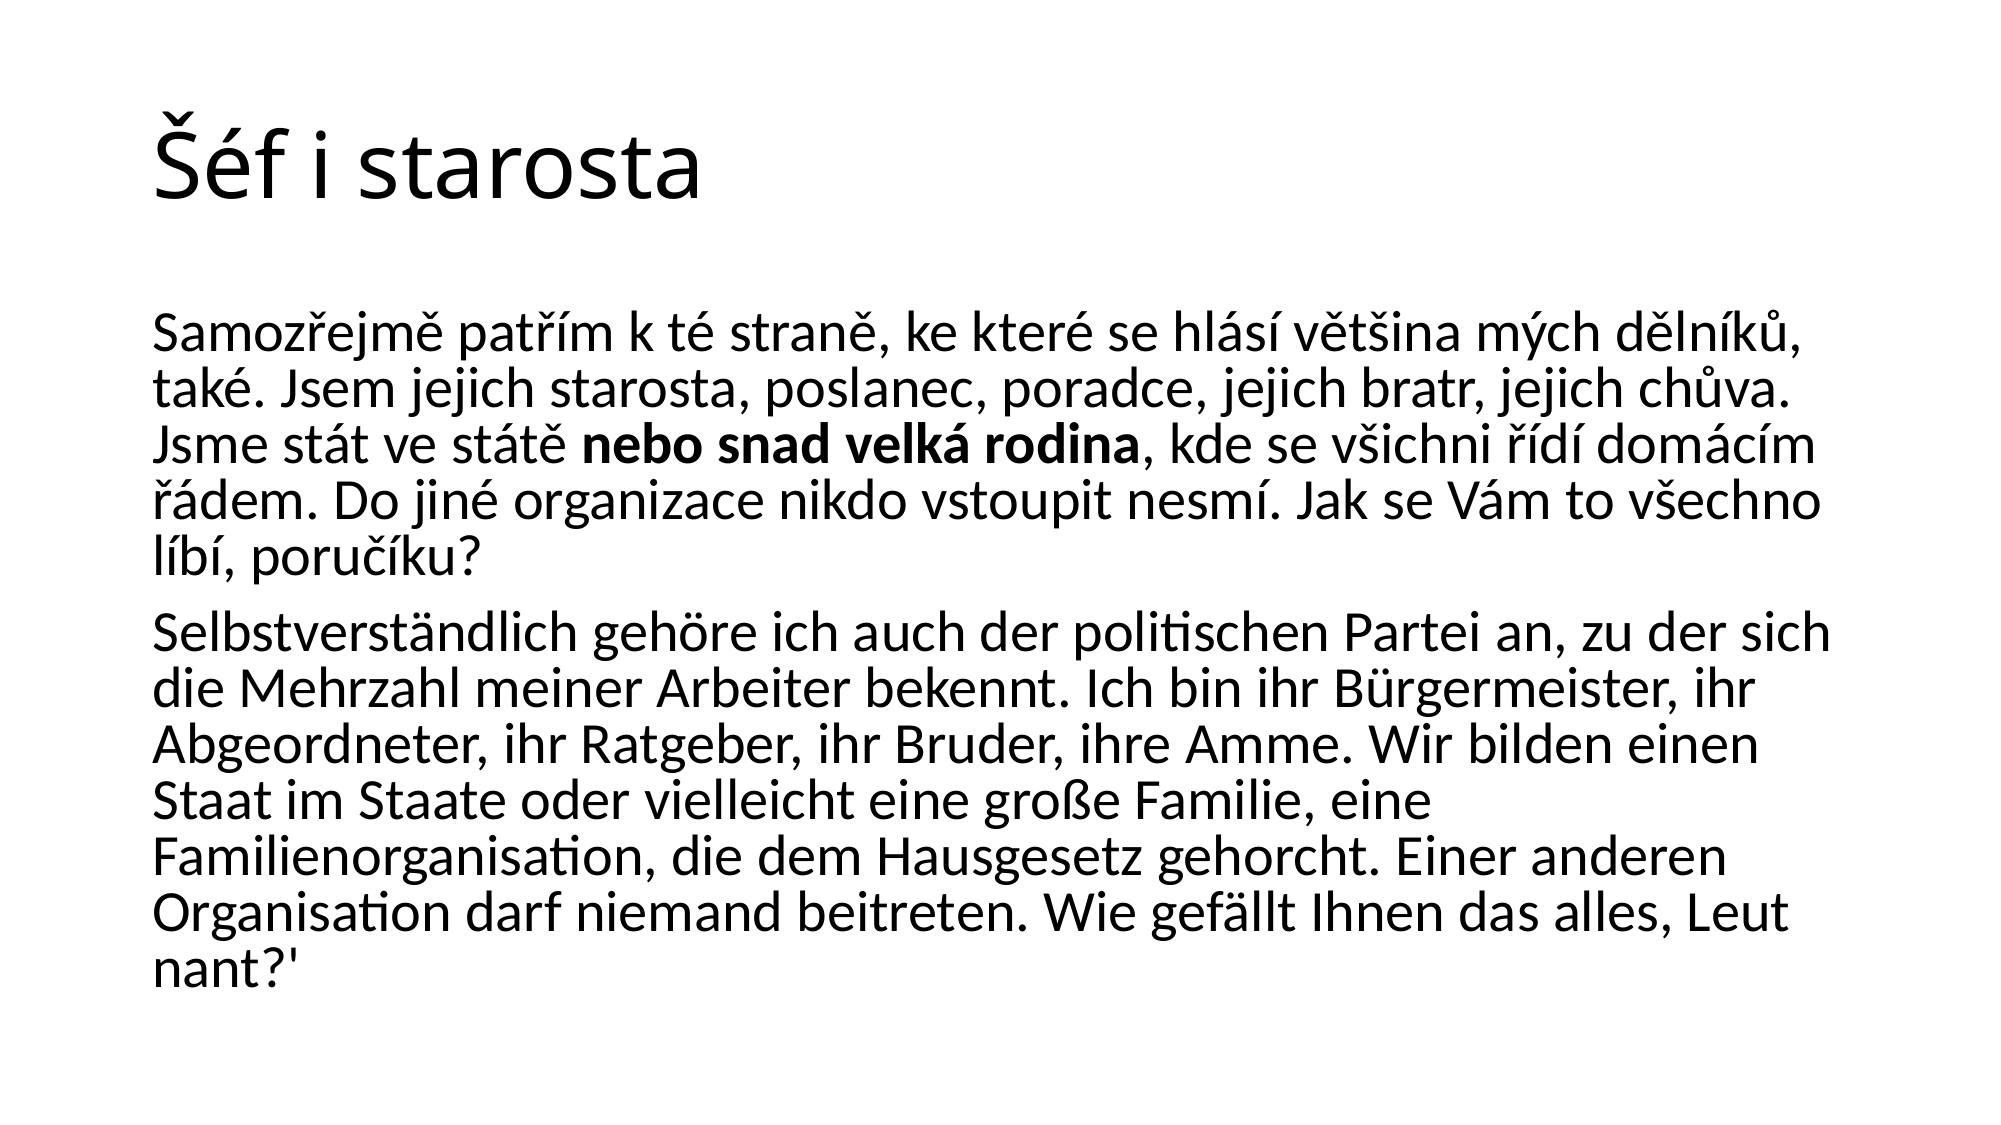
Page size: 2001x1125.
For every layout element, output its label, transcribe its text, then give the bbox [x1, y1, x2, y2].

title Šéf i starosta [137, 59, 1863, 278]
list Samozřejmě patřím k té straně, ke které se hlásí většina mých dělníků, také. Jsem jejich starosta, poslanec, poradce, jejich bratr, jejich chůva. Jsme stát ve státě nebo snad velká rodina, kde se všichni řídí domácím řádem. Do jiné organizace nikdo vstoupit nesmí. Jak se Vám to všechno líbí, poručíku? Selbstverständ­lich gehöre ich auch der politischen Partei an, zu der sich die Mehrzahl meiner Arbeiter bekennt. Ich bin ihr Bürgermeister, ihr Abgeordneter, ihr Ratgeber, ihr Bruder, ihre Amme. Wir bilden einen Staat im Staate oder vielleicht eine große Familie, eine Familienorganisation, die dem Hausgesetz gehorcht. Einer anderen Organisation darf nie­mand beitreten. Wie gefällt Ihnen das alles, Leut­nant?' [137, 299, 1863, 1014]
